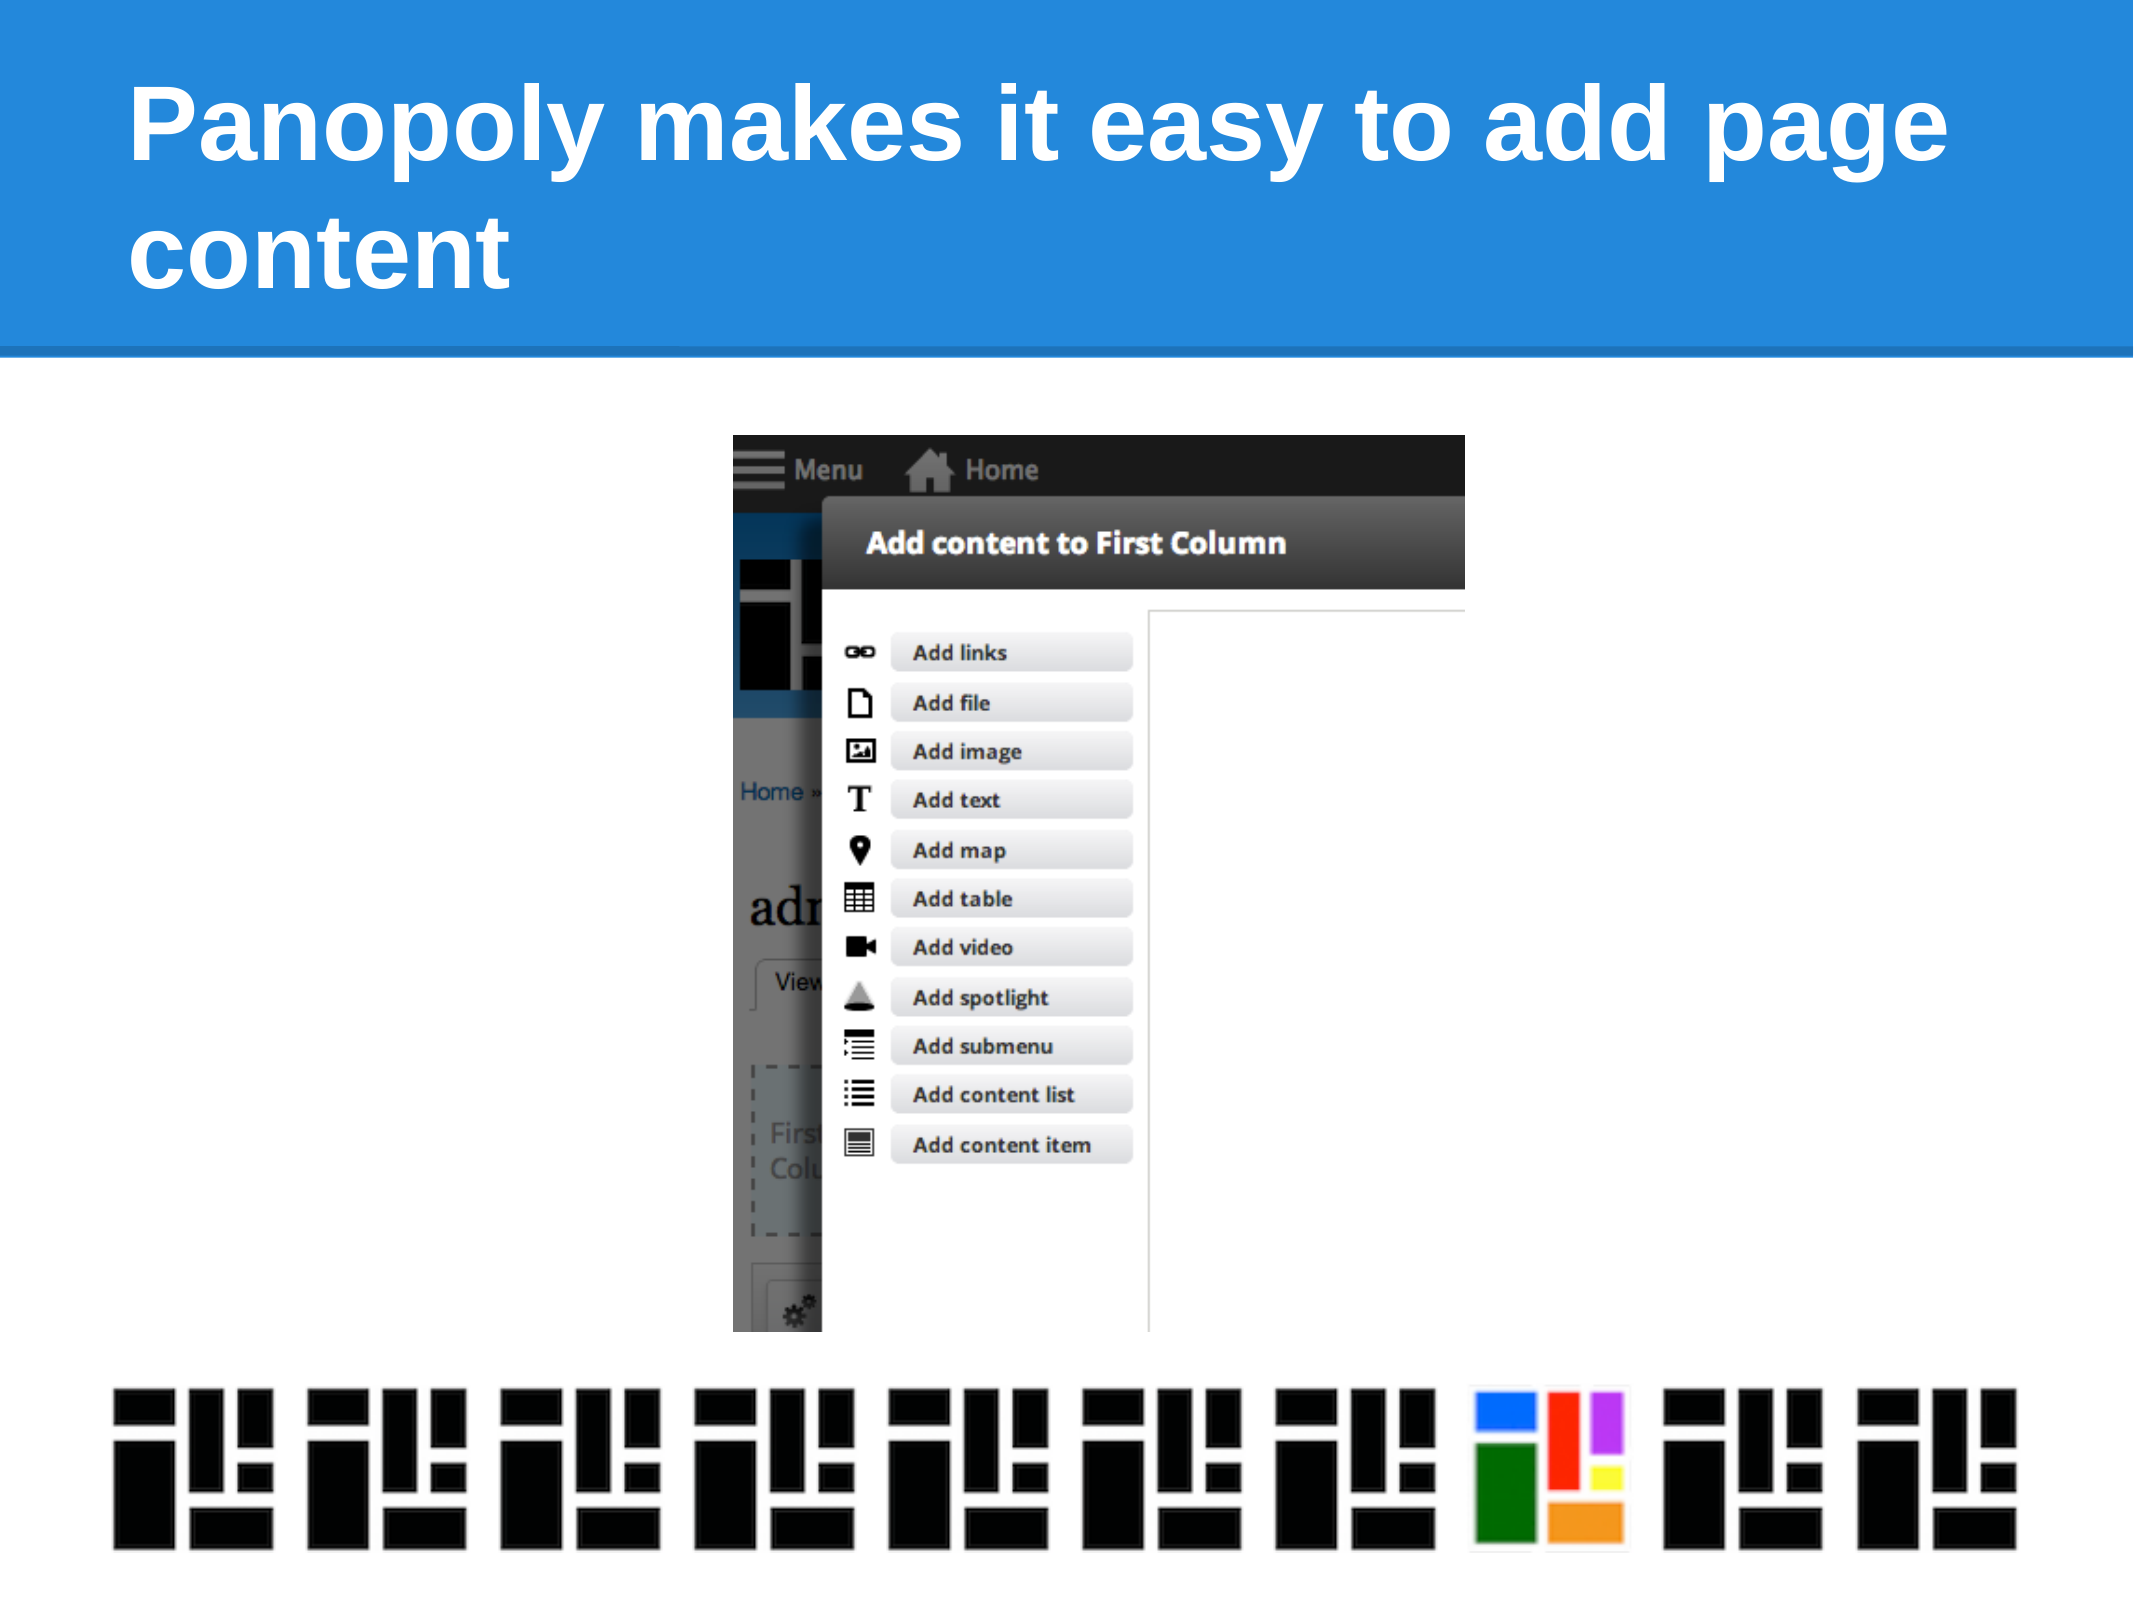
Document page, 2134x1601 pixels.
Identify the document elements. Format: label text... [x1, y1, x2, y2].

picture [885, 1385, 1053, 1553]
picture [691, 1385, 859, 1553]
picture [304, 1385, 471, 1553]
title Panopoly makes it easy to add page content [106, 64, 2027, 331]
picture [1660, 1385, 1827, 1553]
picture [110, 1385, 278, 1553]
picture [1854, 1385, 2021, 1553]
picture [1272, 1385, 1440, 1553]
picture [1079, 1385, 1246, 1553]
picture [733, 435, 1465, 1332]
picture [497, 1385, 665, 1553]
picture [1466, 1383, 1634, 1553]
